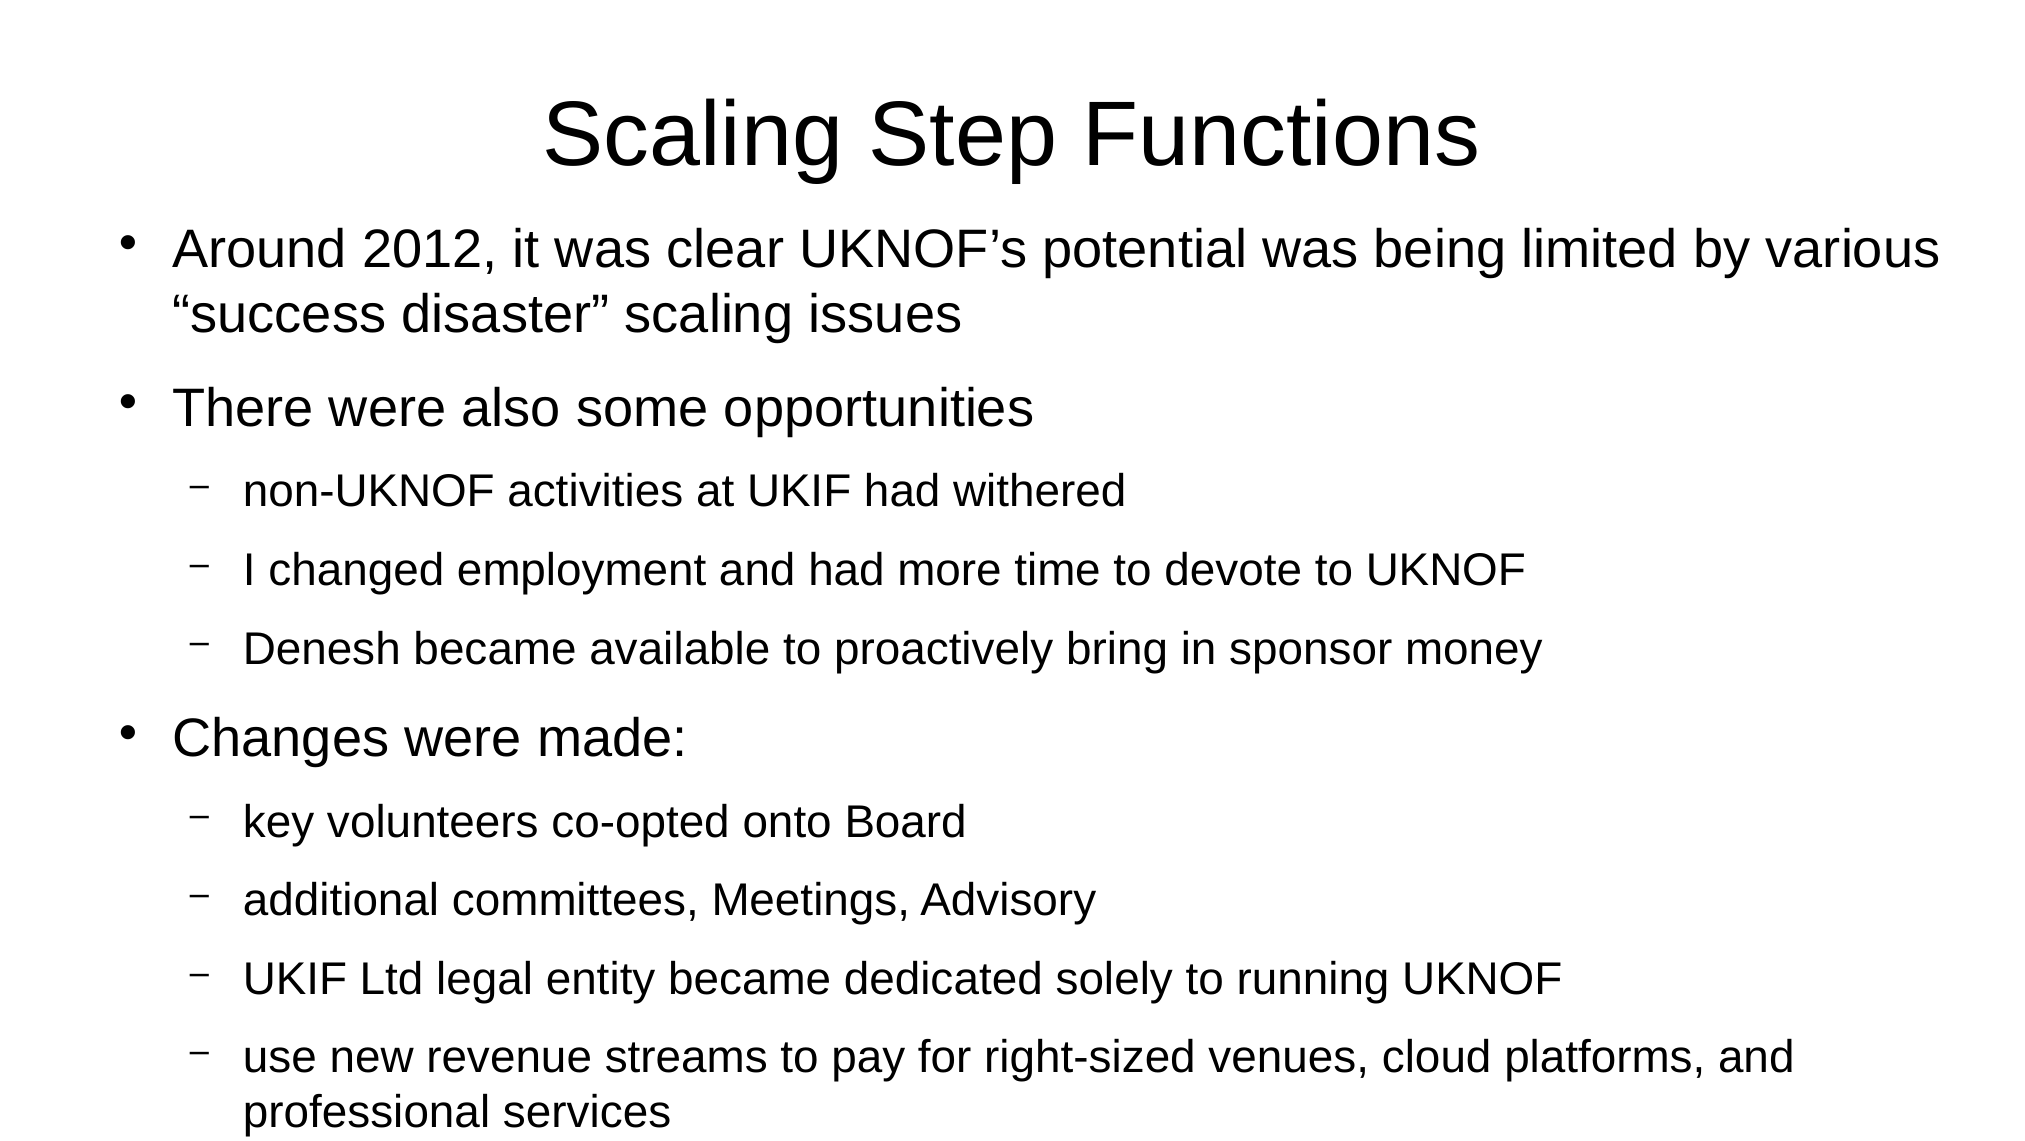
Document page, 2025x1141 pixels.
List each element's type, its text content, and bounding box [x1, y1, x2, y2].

list Around 2012, it was clear UKNOF’s potential was being limited by various “success disaster” scaling issues There were also some opportunities non-UKNOF activities at UKIF had withered I changed employment and had more time to devote to UKNOF Denesh became available to proactively bring in sponsor money Changes were made: key volunteers co-opted onto Board additional committees, Meetings, Advisory UKIF Ltd legal entity became dedicated solely to running UKNOF use new revenue streams to pay for right-sized venues, cloud platforms, and professional services [101, 213, 1950, 874]
title Scaling Step Functions [101, 45, 1923, 213]
